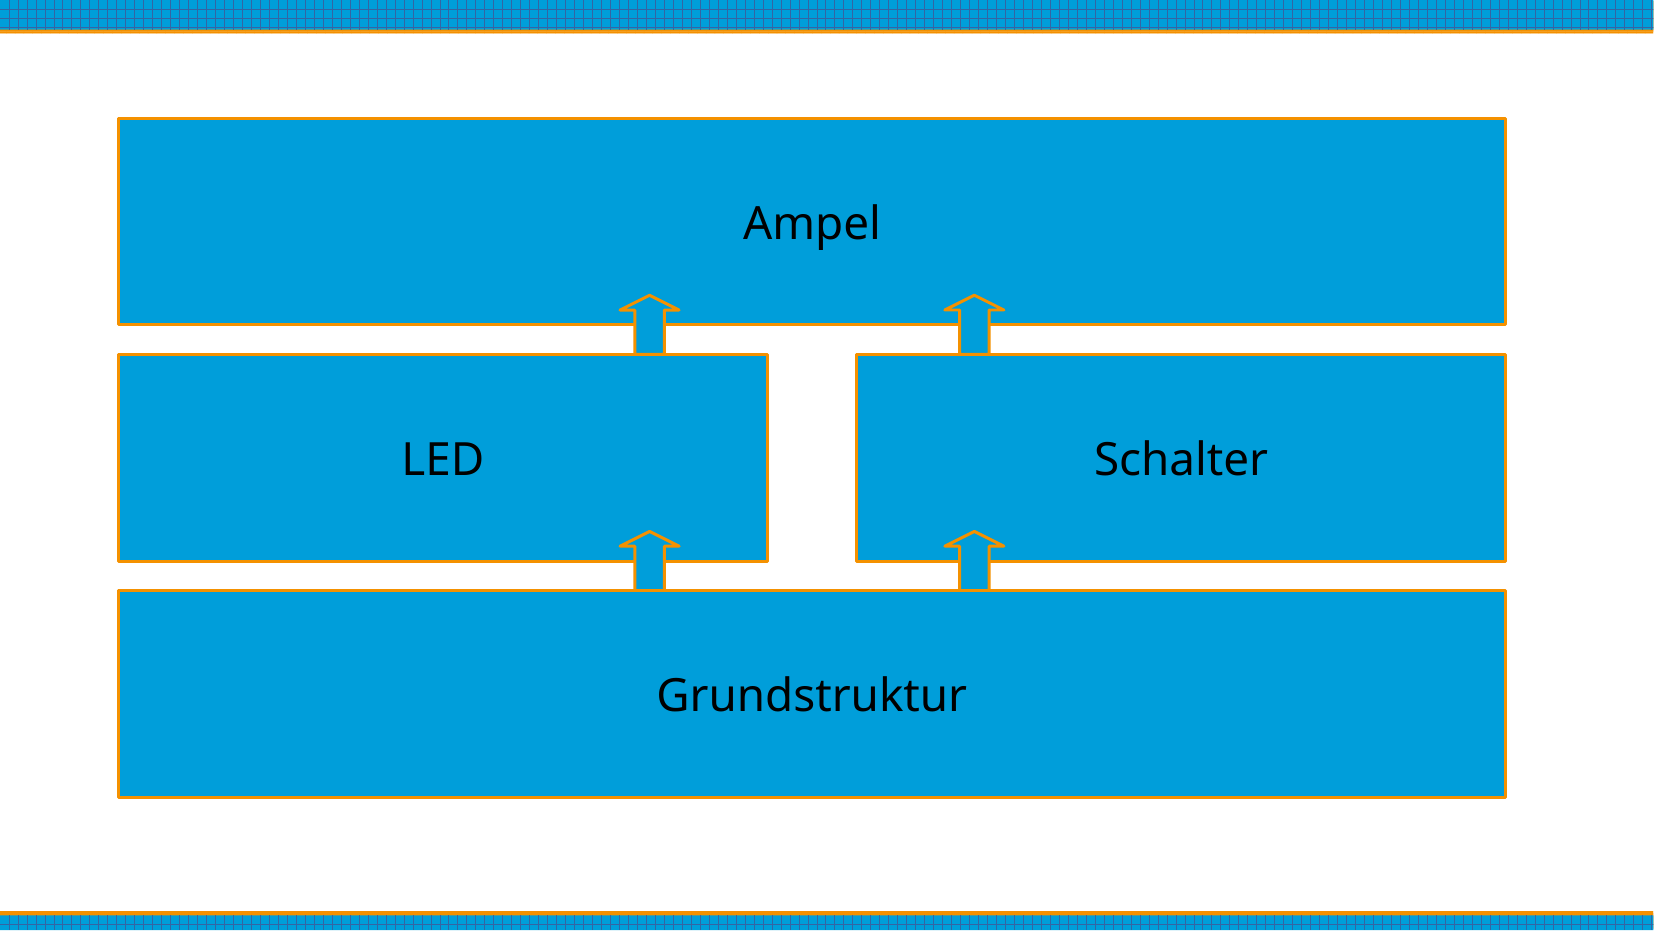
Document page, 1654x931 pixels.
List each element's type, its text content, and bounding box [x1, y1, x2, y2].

text_box Grundstruktur [118, 590, 1506, 798]
text_box [620, 531, 680, 591]
text_box Ampel [118, 118, 1506, 325]
text_box [620, 295, 680, 355]
text_box LED [118, 354, 768, 562]
text_box [944, 295, 1004, 355]
text_box Schalter [856, 354, 1506, 562]
text_box [944, 531, 1004, 591]
